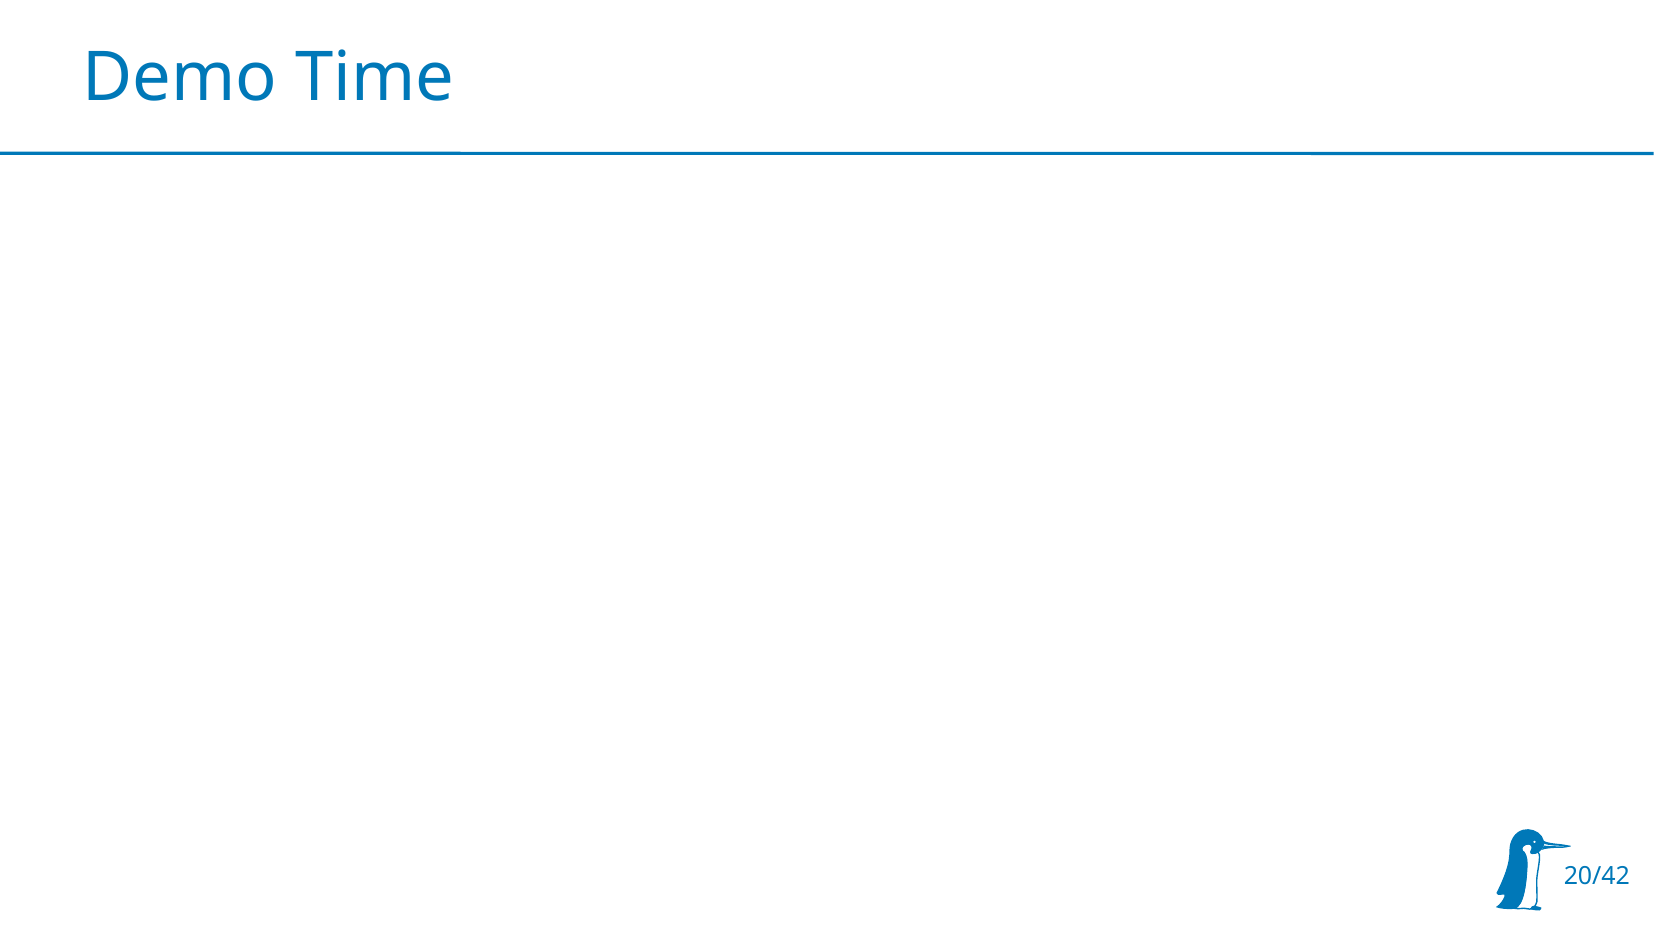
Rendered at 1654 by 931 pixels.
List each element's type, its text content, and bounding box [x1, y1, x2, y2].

title Demo Time [82, 30, 1571, 121]
